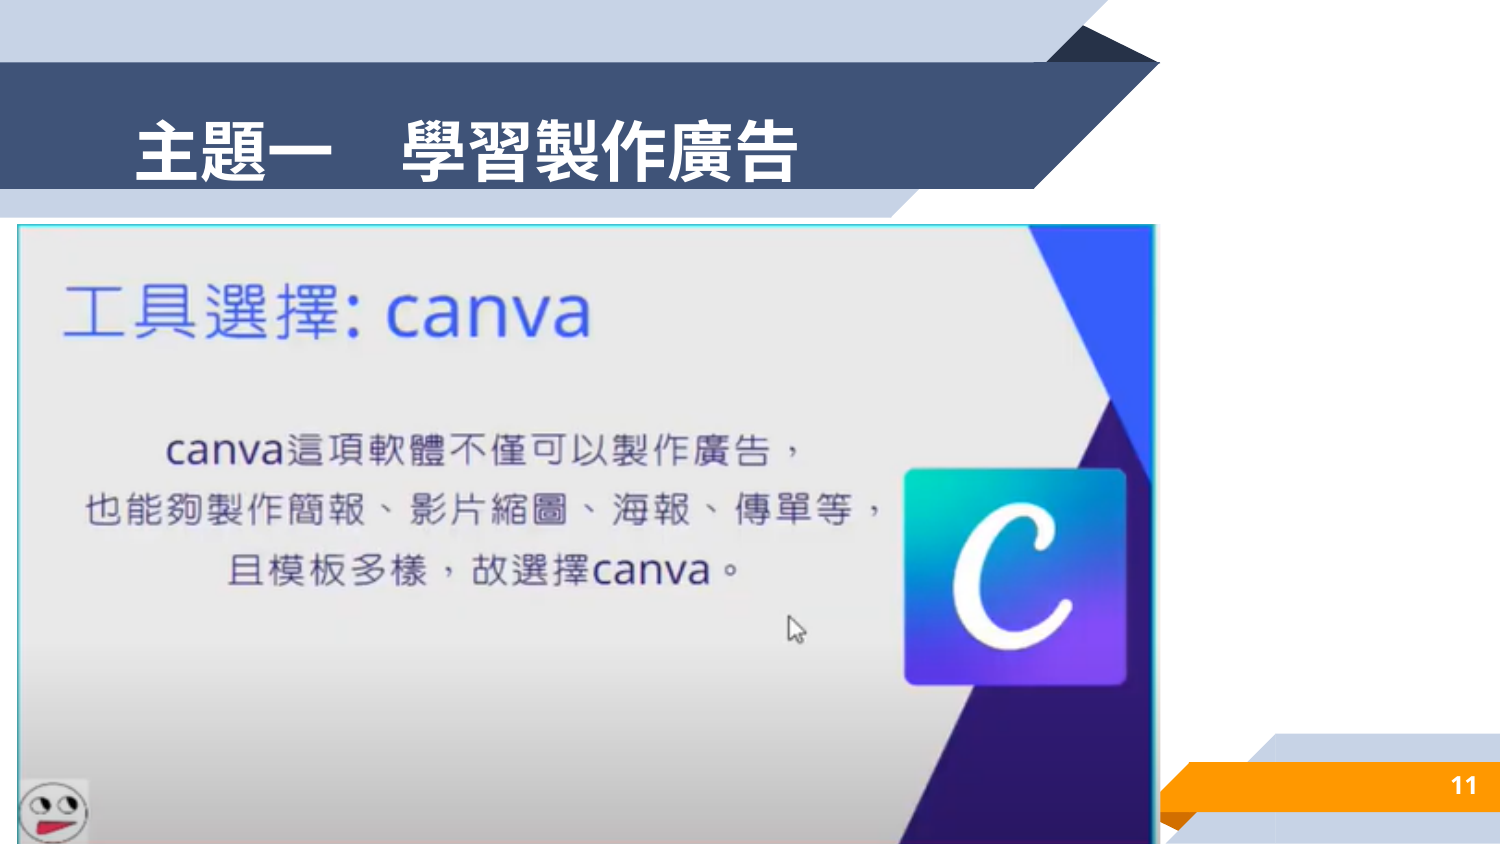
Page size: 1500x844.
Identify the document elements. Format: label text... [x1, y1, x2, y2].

slide_number <編號> [1249, 760, 1494, 813]
picture [17, 224, 1161, 844]
title 主題一 學習製作廣告 [133, 64, 997, 190]
